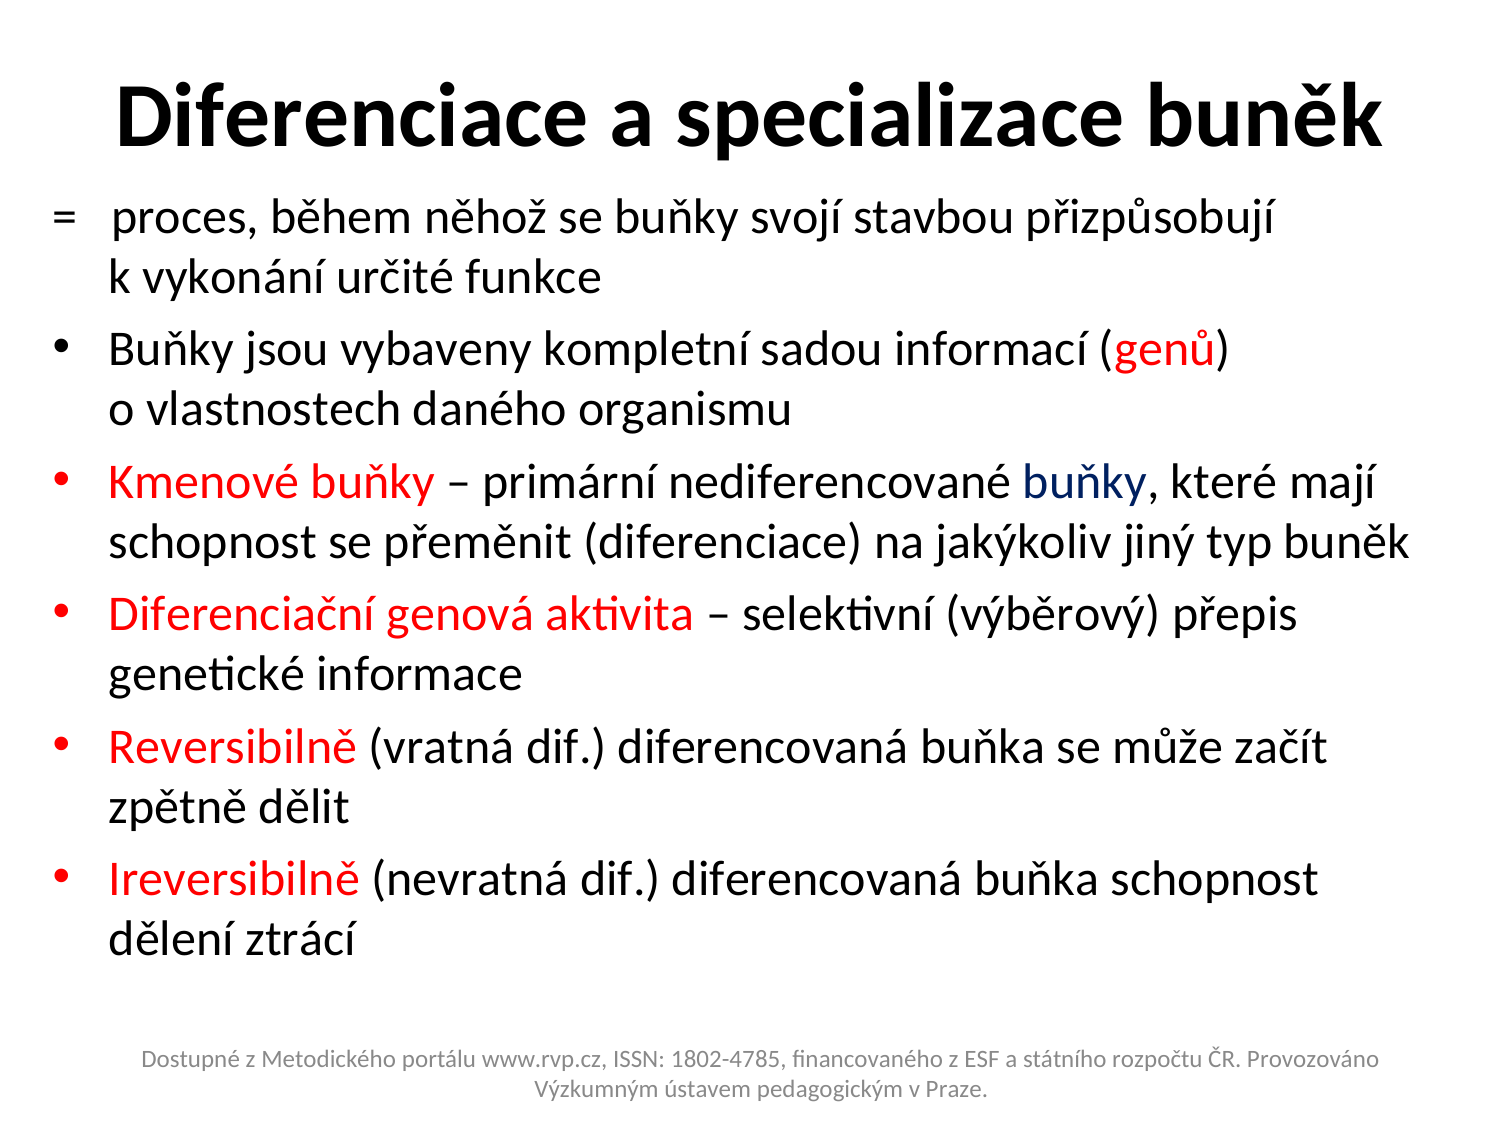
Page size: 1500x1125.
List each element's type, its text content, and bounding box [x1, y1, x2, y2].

list = proces, během něhož se buňky svojí stavbou přizpůsobují k vykonání určité funkce Buňky jsou vybaveny kompletní sadou informací (genů) o vlastnostech daného organismu Kmenové buňky – primární nediferencované buňky, které mají schopnost se přeměnit (diferenciace) na jakýkoliv jiný typ buněk Diferenciační genová aktivita – selektivní (výběrový) přepis genetické informace Reversibilně (vratná dif.) diferencovaná buňka se může začít zpětně dělit Ireversibilně (nevratná dif.) diferencovaná buňka schopnost dělení ztrácí [37, 175, 1463, 1076]
text_box Dostupné z Metodického portálu www.rvp.cz, ISSN: 1802-4785, financovaného z ESF a státního rozpočtu ČR. Provozováno Výzkumným ústavem pedagogickým v Praze. [93, 1042, 1430, 1103]
title Diferenciace a specializace buněk [75, 45, 1426, 175]
